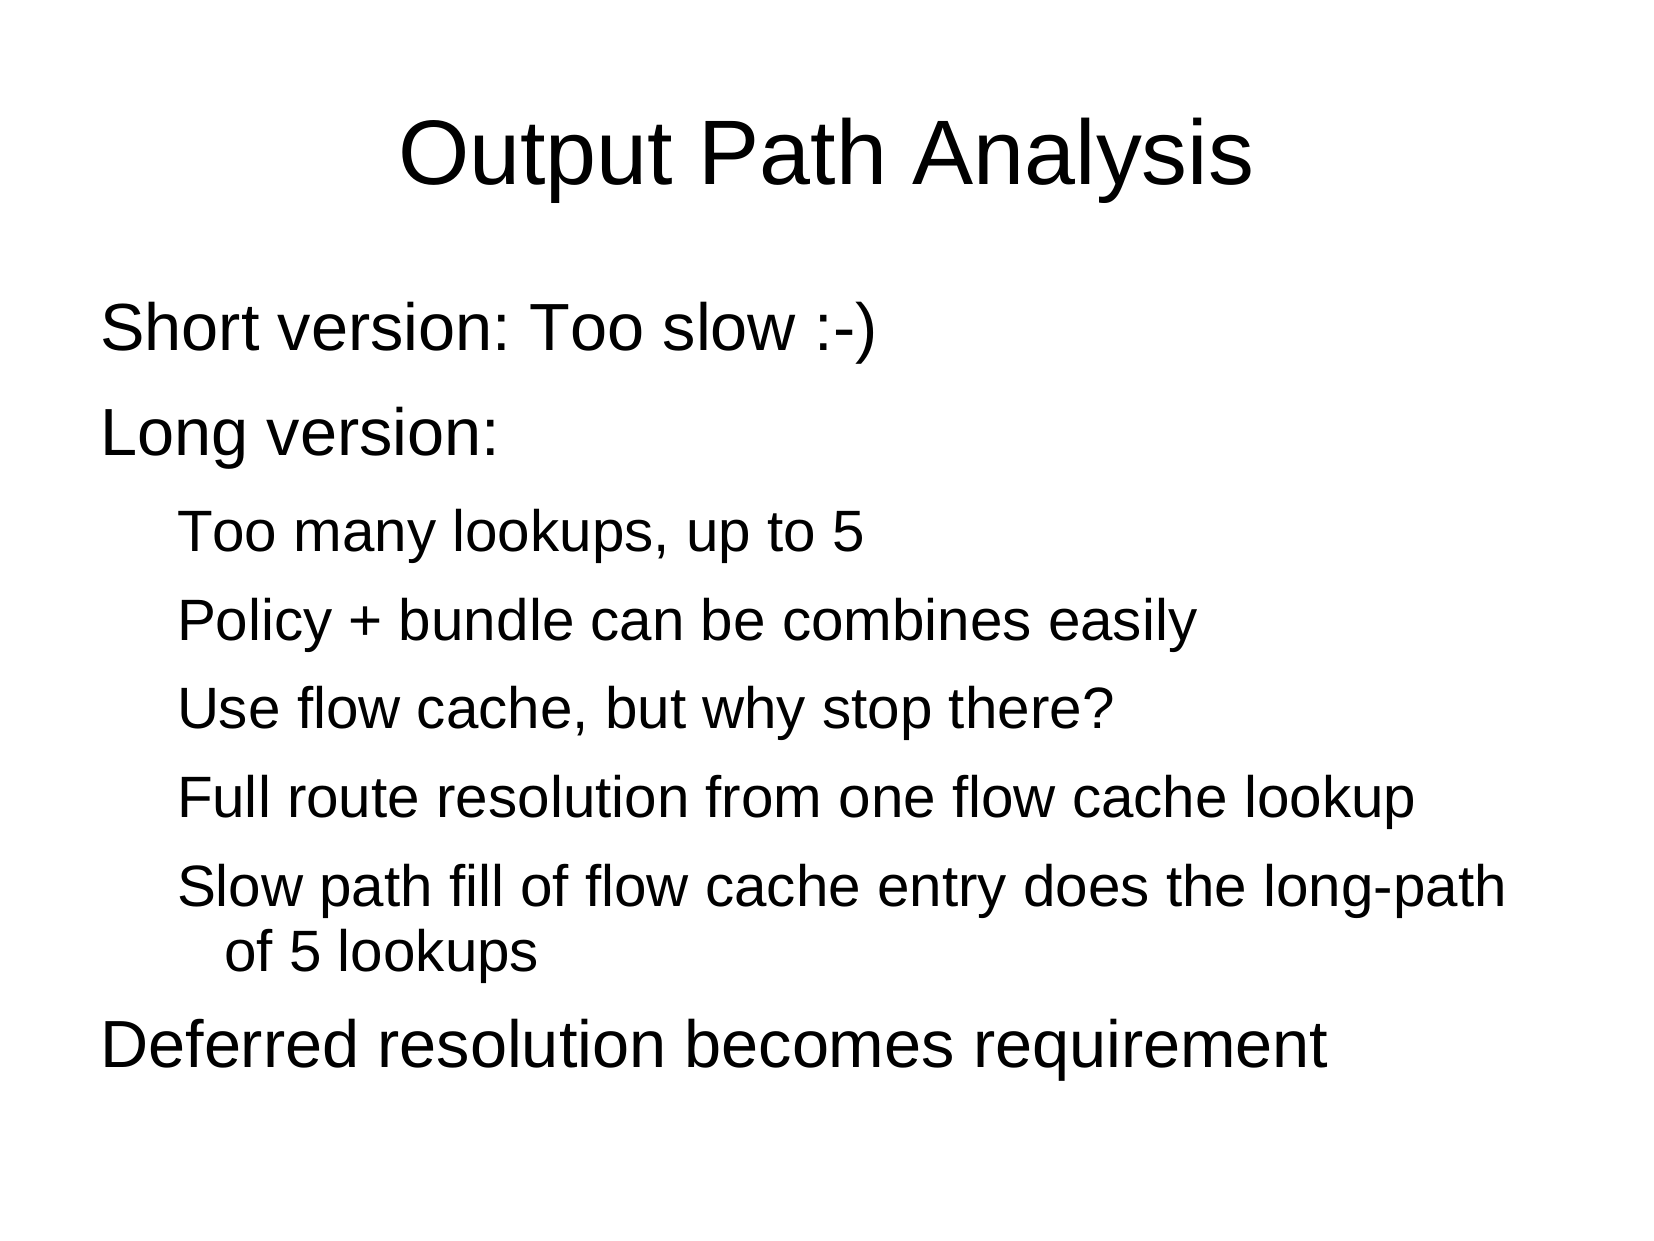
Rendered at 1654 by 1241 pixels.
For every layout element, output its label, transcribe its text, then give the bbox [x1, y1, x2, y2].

title Output Path Analysis [82, 49, 1571, 257]
list Short version: Too slow :-) Long version: Too many lookups, up to 5 Policy + bundle can be combines easily Use flow cache, but why stop there? Full route resolution from one flow cache lookup Slow path fill of flow cache entry does the long-path of 5 lookups Deferred resolution becomes requirement [82, 290, 1571, 1152]
